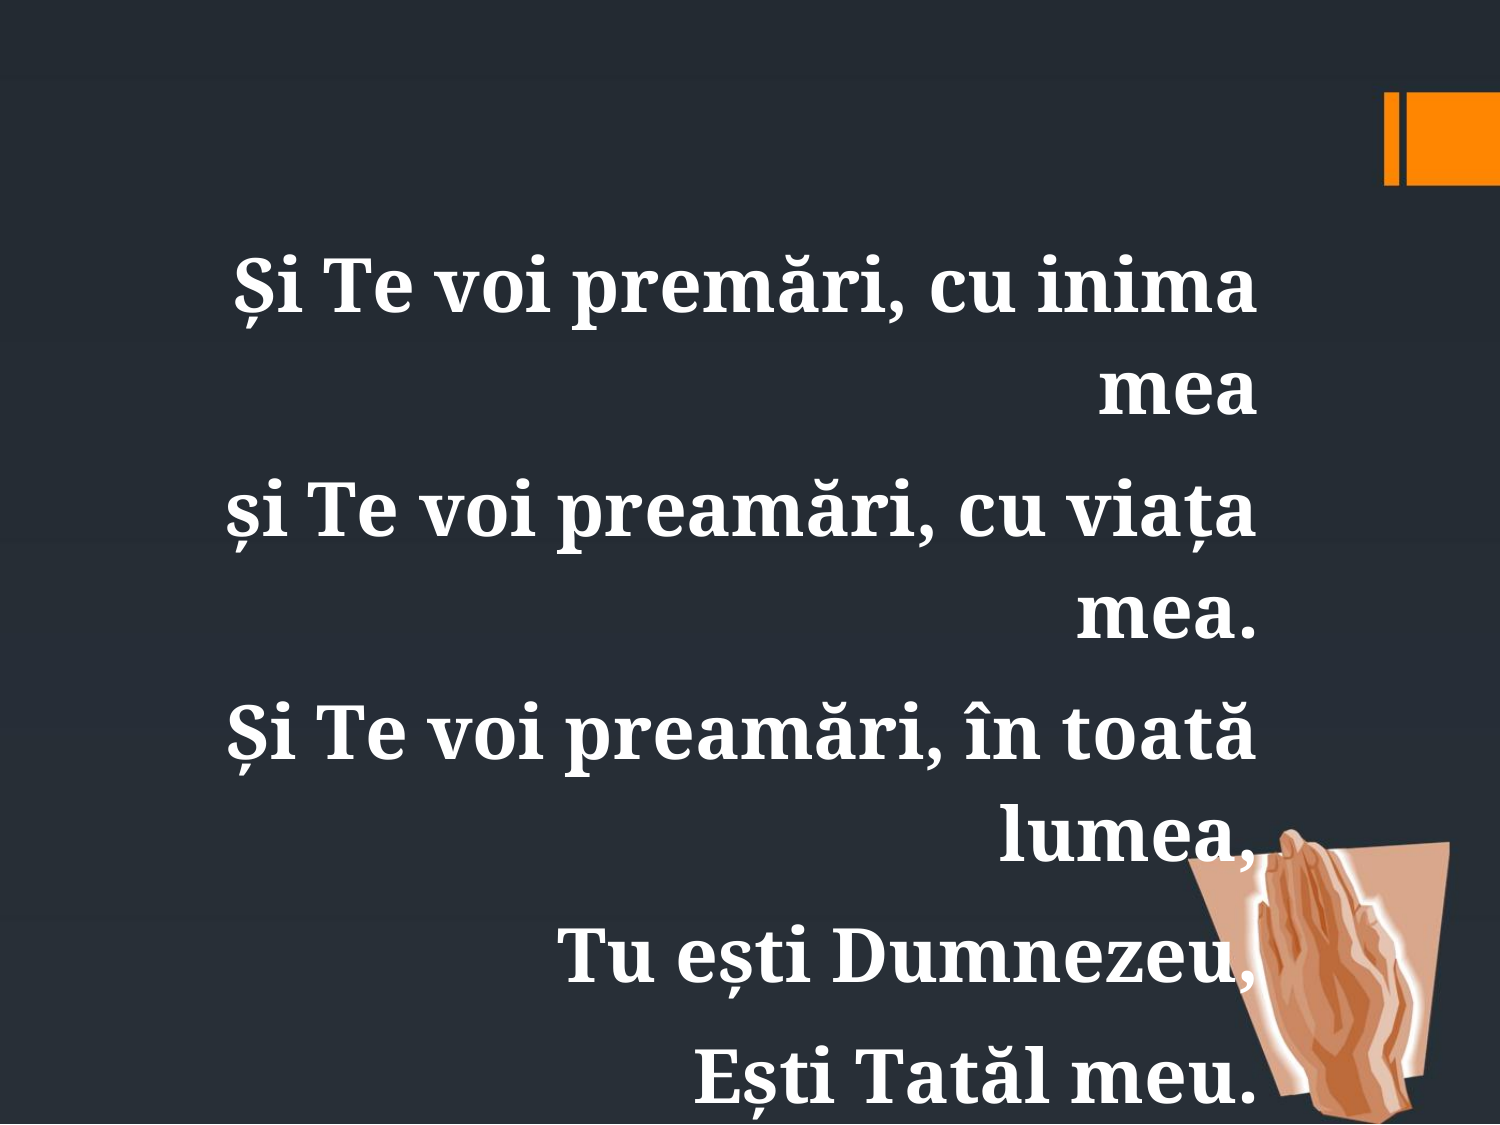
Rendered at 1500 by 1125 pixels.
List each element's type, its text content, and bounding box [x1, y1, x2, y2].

subtitle Şi Te voi premări, cu inima mea şi Te voi preamări, cu viaţa mea. Şi Te voi preamări, în toată lumea, Tu eşti Dumnezeu, Eşti Tatăl meu. [37, 224, 1276, 863]
picture [0, 0, 1500, 1124]
